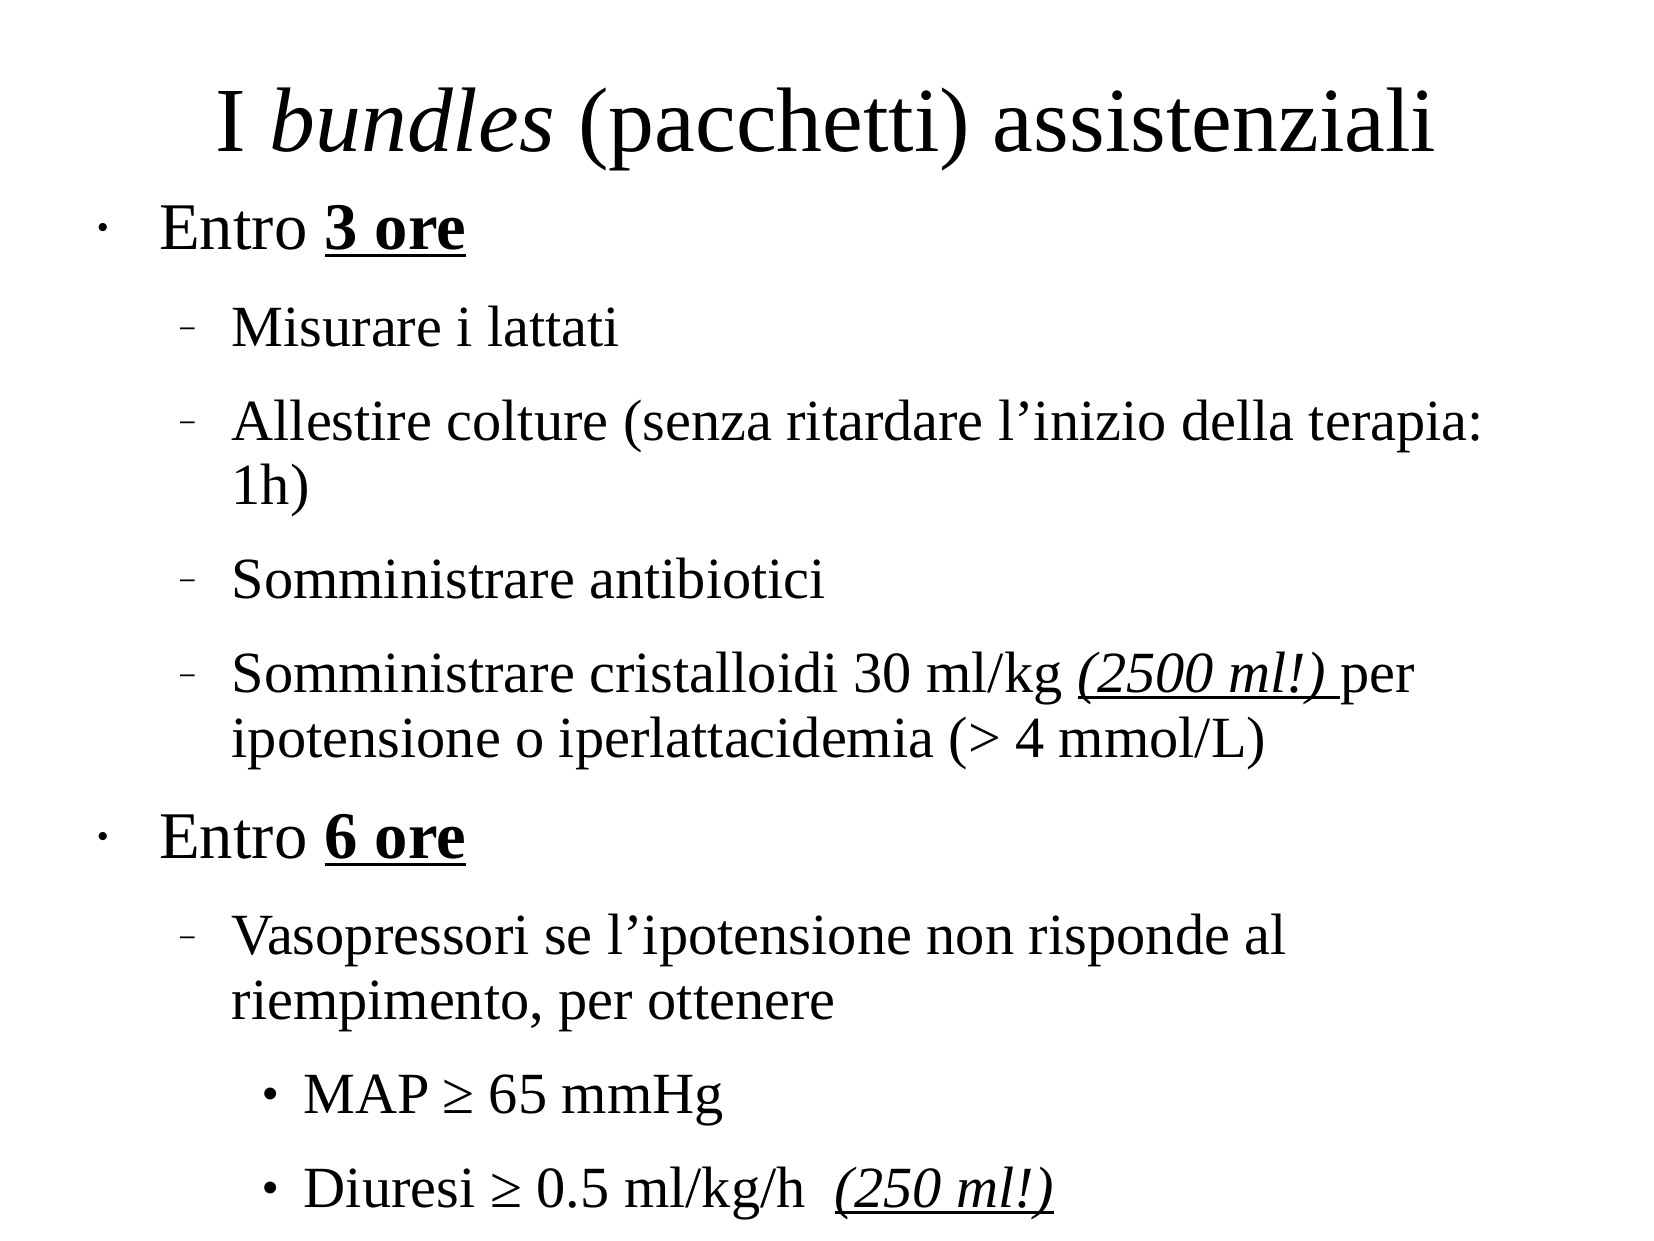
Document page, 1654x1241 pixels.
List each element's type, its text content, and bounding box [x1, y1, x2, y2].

title I bundles (pacchetti) assistenziali [82, 17, 1571, 183]
list Entro 3 ore Misurare i lattati Allestire colture (senza ritardare l’inizio della terapia: 1h) Somministrare antibiotici Somministrare cristalloidi 30 ml/kg (2500 ml!) per ipotensione o iperlattacidemia (> 4 mmol/L) Entro 6 ore Vasopressori se l’ipotensione non risponde al riempimento, per ottenere MAP ≥ 65 mmHg Diuresi ≥ 0.5 ml/kg/h (250 ml!) [82, 183, 1571, 1117]
